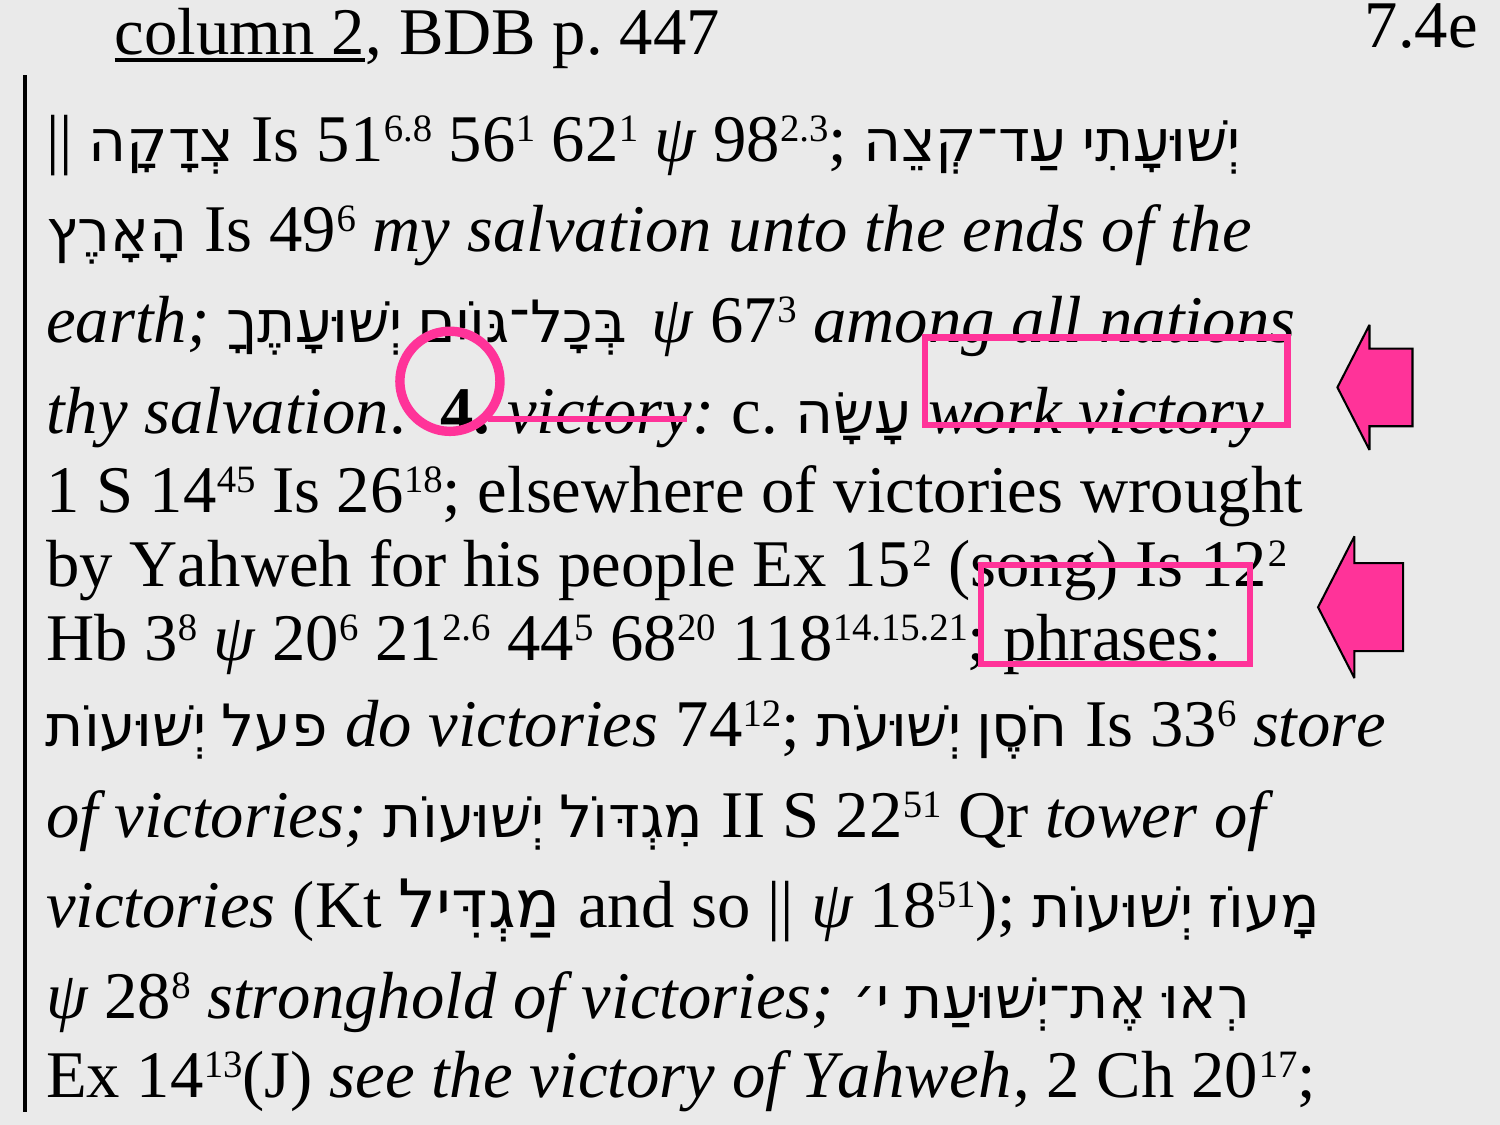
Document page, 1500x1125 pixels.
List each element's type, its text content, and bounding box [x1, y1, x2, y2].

text_box column 2, BDB p. 447 [99, 0, 813, 77]
text_box [1318, 536, 1404, 679]
text_box 7.4e [1350, 0, 1500, 70]
text_box [1337, 324, 1413, 450]
text_box || צְדָקָה Is 516.8 561 621 ψ 982.3; יְשׁוּעָתִי עַד־קְצֵה הָאָרֶץ Is 496 my salvation unto the ends of the earth; בְּכָל־גּוֹיִם יְשׁוּעָתֶךָ ψ 673 among all nations thy salvation. 4. victory: c. עָשָׂה work victory 1 S 1445 Is 2618; elsewhere of victories wrought by Yahweh for his people Ex 152 (song) Is 122 Hb 38 ψ 206 212.6 445 6820 11814.15.21; phrases: פעל יְשׁוּעוֹת do victories 7412; חֹסֶן יְשׁוּעֹת Is 336 store of victories; מִגְדּוֹל יְשׁוּעוֹת II S 2251 Qr tower of victories (Kt מַגְדִּיל and so || ψ 1851); מָעוֹז יְשׁוּעוֹת ψ 288 stronghold of victories; רְאוּ אֶת־יְשׁוּעַת י׳ Ex 1413(J) see the victory of Yahweh, 2 Ch 2017; [30, 82, 1500, 1120]
